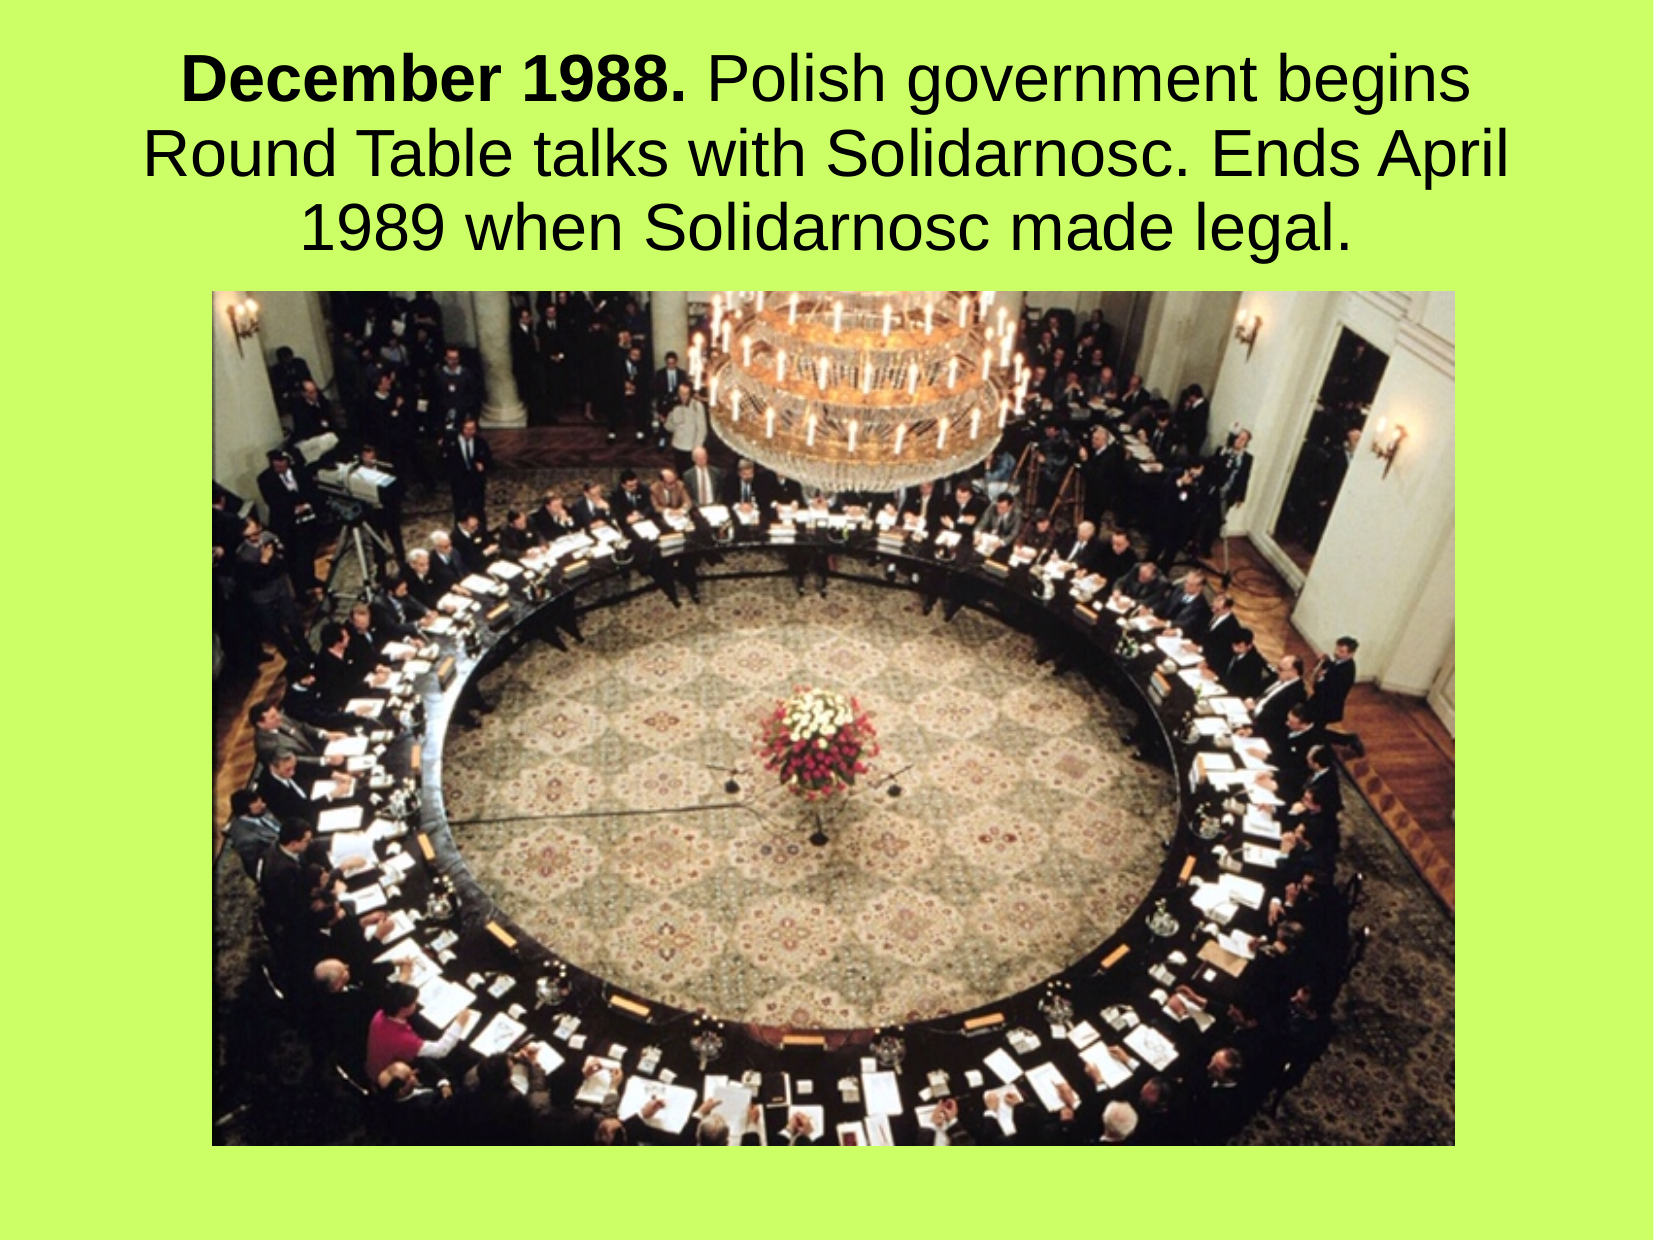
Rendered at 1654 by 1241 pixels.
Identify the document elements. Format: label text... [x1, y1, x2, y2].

title December 1988. Polish government begins Round Table talks with Solidarnosc. Ends April 1989 when Solidarnosc made legal. [82, 40, 1571, 266]
picture [212, 291, 1455, 1146]
